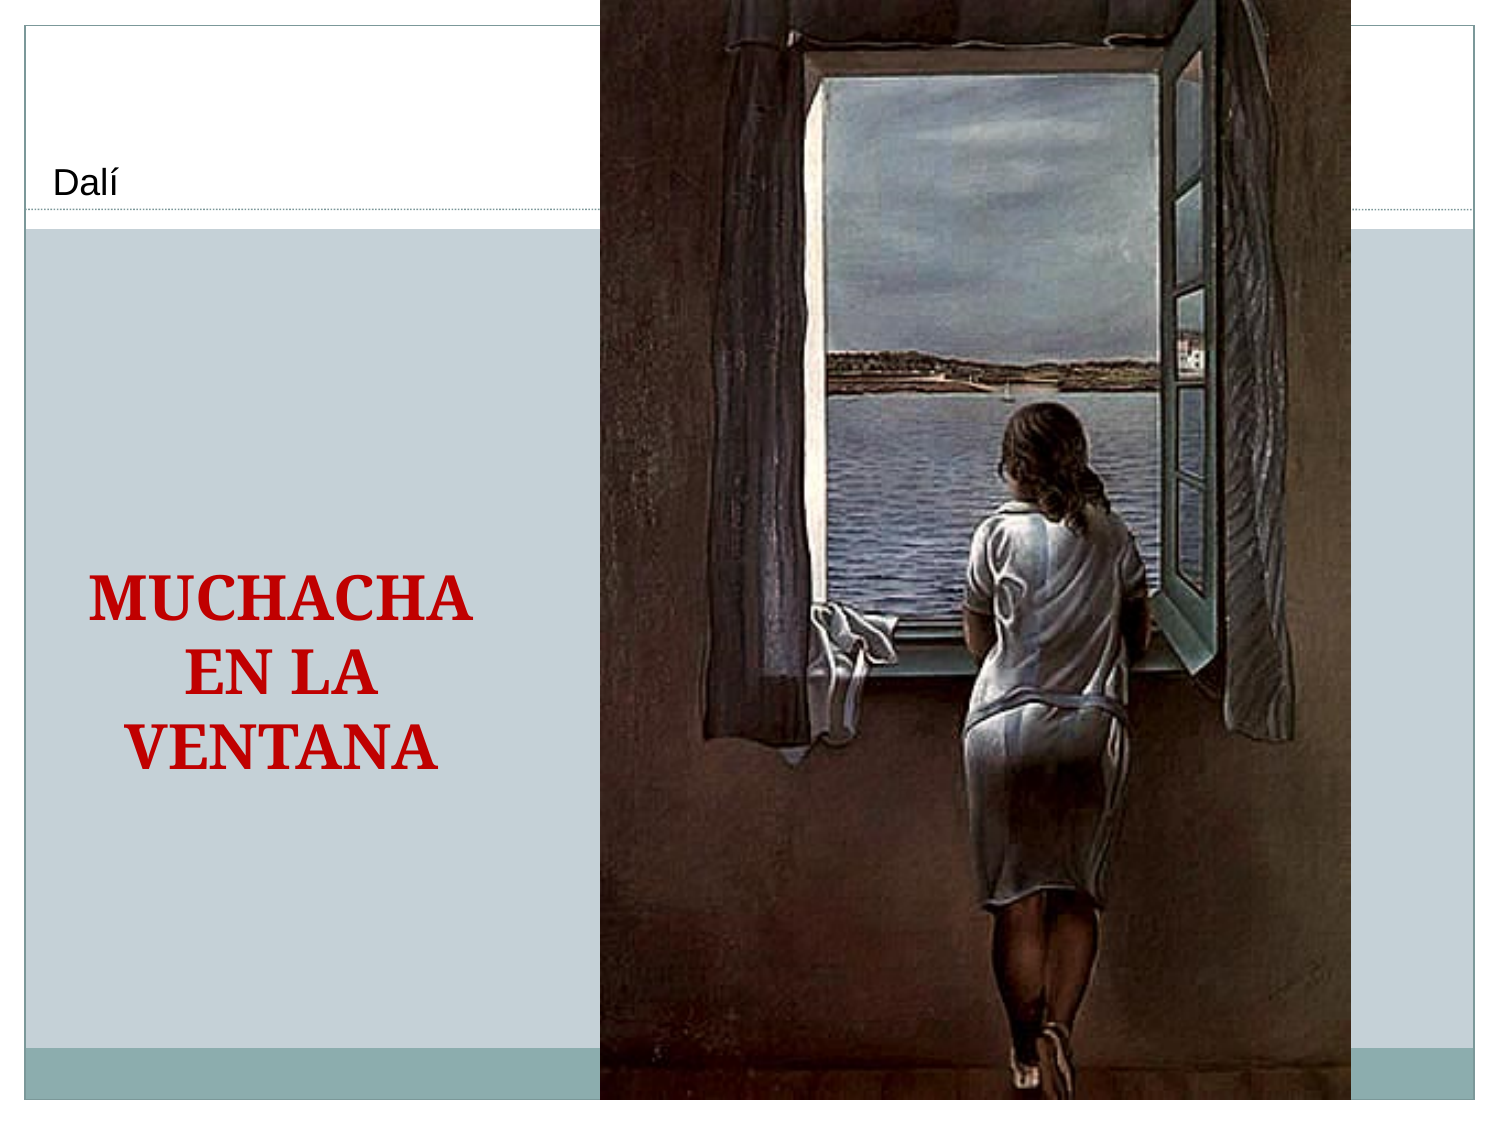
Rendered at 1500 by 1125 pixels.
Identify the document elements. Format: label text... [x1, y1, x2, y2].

picture [600, 0, 1351, 1100]
title MUCHACHA EN LA VENTANA [24, 549, 538, 675]
text_box Dalí [38, 150, 145, 210]
